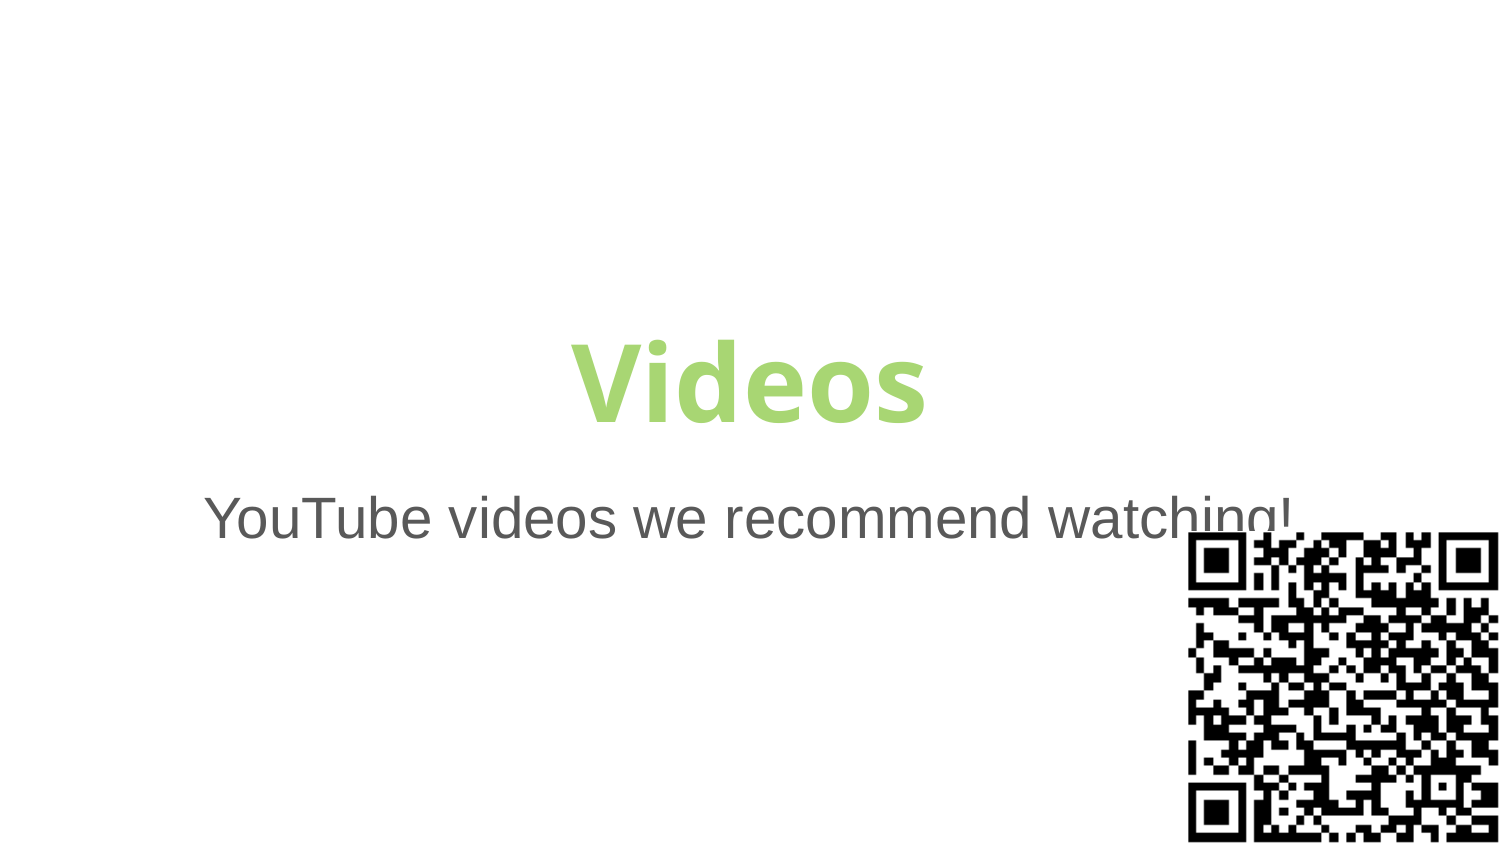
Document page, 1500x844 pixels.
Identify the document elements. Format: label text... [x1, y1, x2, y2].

title Videos [51, 122, 1449, 459]
picture [1187, 531, 1500, 844]
subtitle YouTube videos we recommend watching! [51, 464, 1449, 595]
